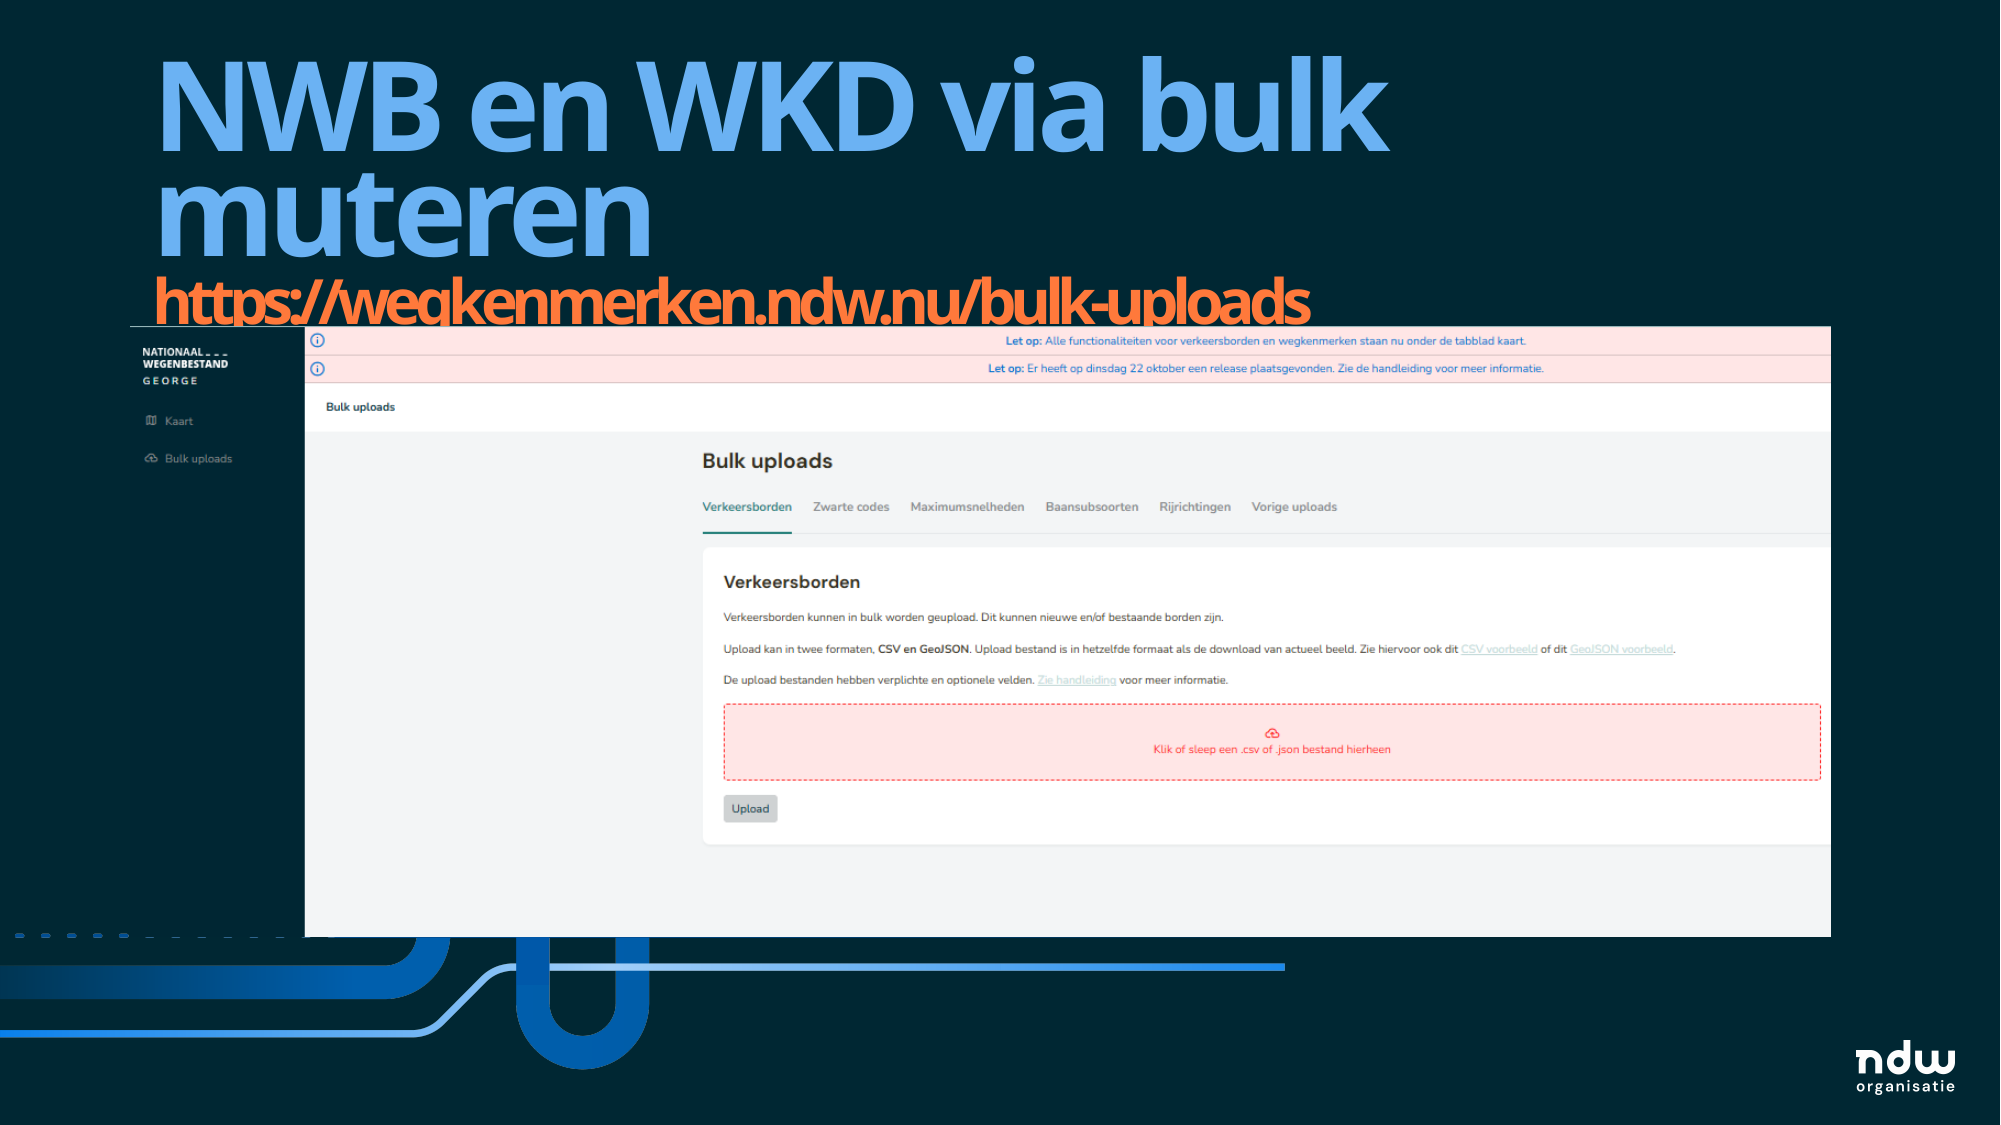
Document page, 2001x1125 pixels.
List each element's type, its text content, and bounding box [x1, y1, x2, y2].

picture [162, 377, 169, 384]
picture [181, 377, 188, 384]
picture [146, 416, 156, 425]
picture [209, 456, 232, 462]
picture [144, 348, 162, 355]
picture [166, 418, 187, 425]
picture [305, 326, 1830, 937]
picture [165, 348, 203, 355]
picture [144, 361, 227, 367]
picture [170, 455, 181, 462]
title NWB en WKD via bulk muteren https://wegkenmerken.ndw.nu/bulk-uploads [137, 59, 1863, 278]
picture [145, 455, 158, 462]
